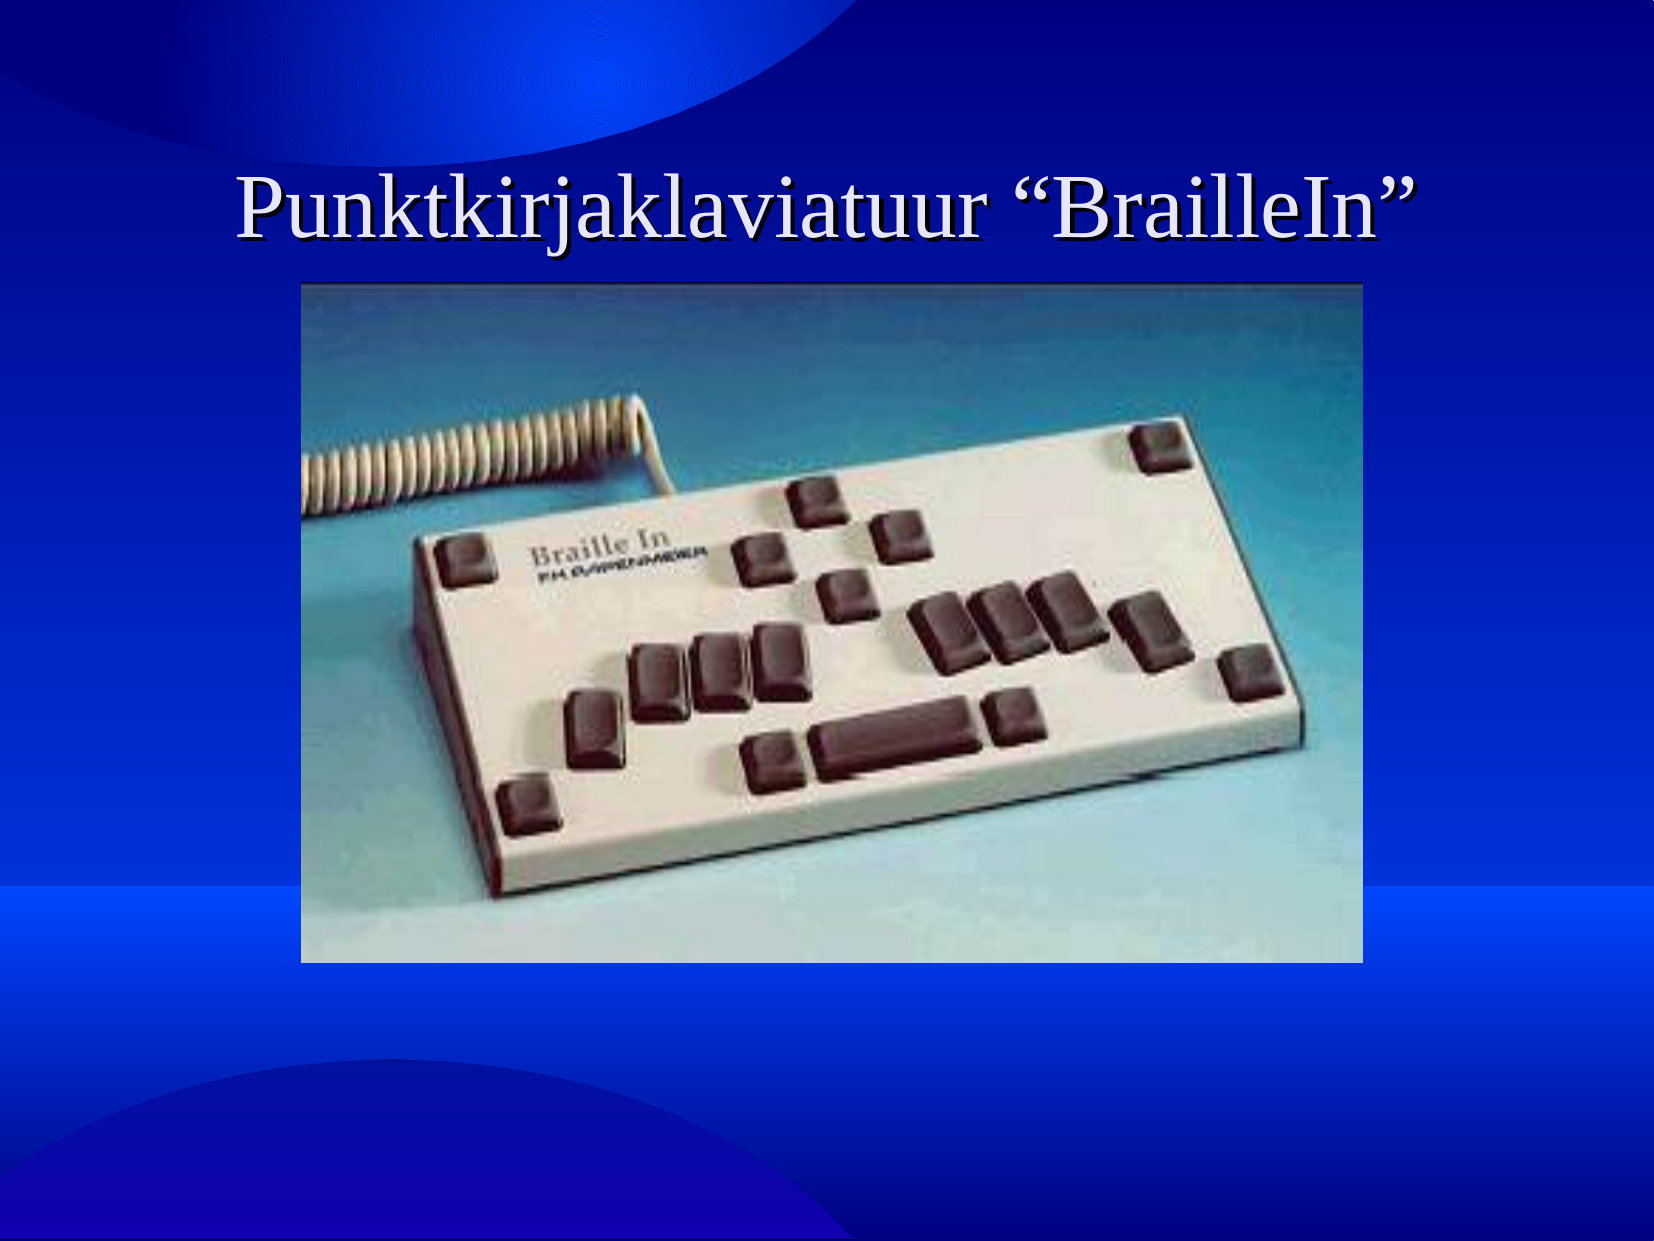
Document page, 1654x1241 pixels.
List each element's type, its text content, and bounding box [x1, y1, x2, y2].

title Punktkirjaklaviatuur “BrailleIn” [121, 102, 1534, 311]
picture [301, 282, 1363, 963]
